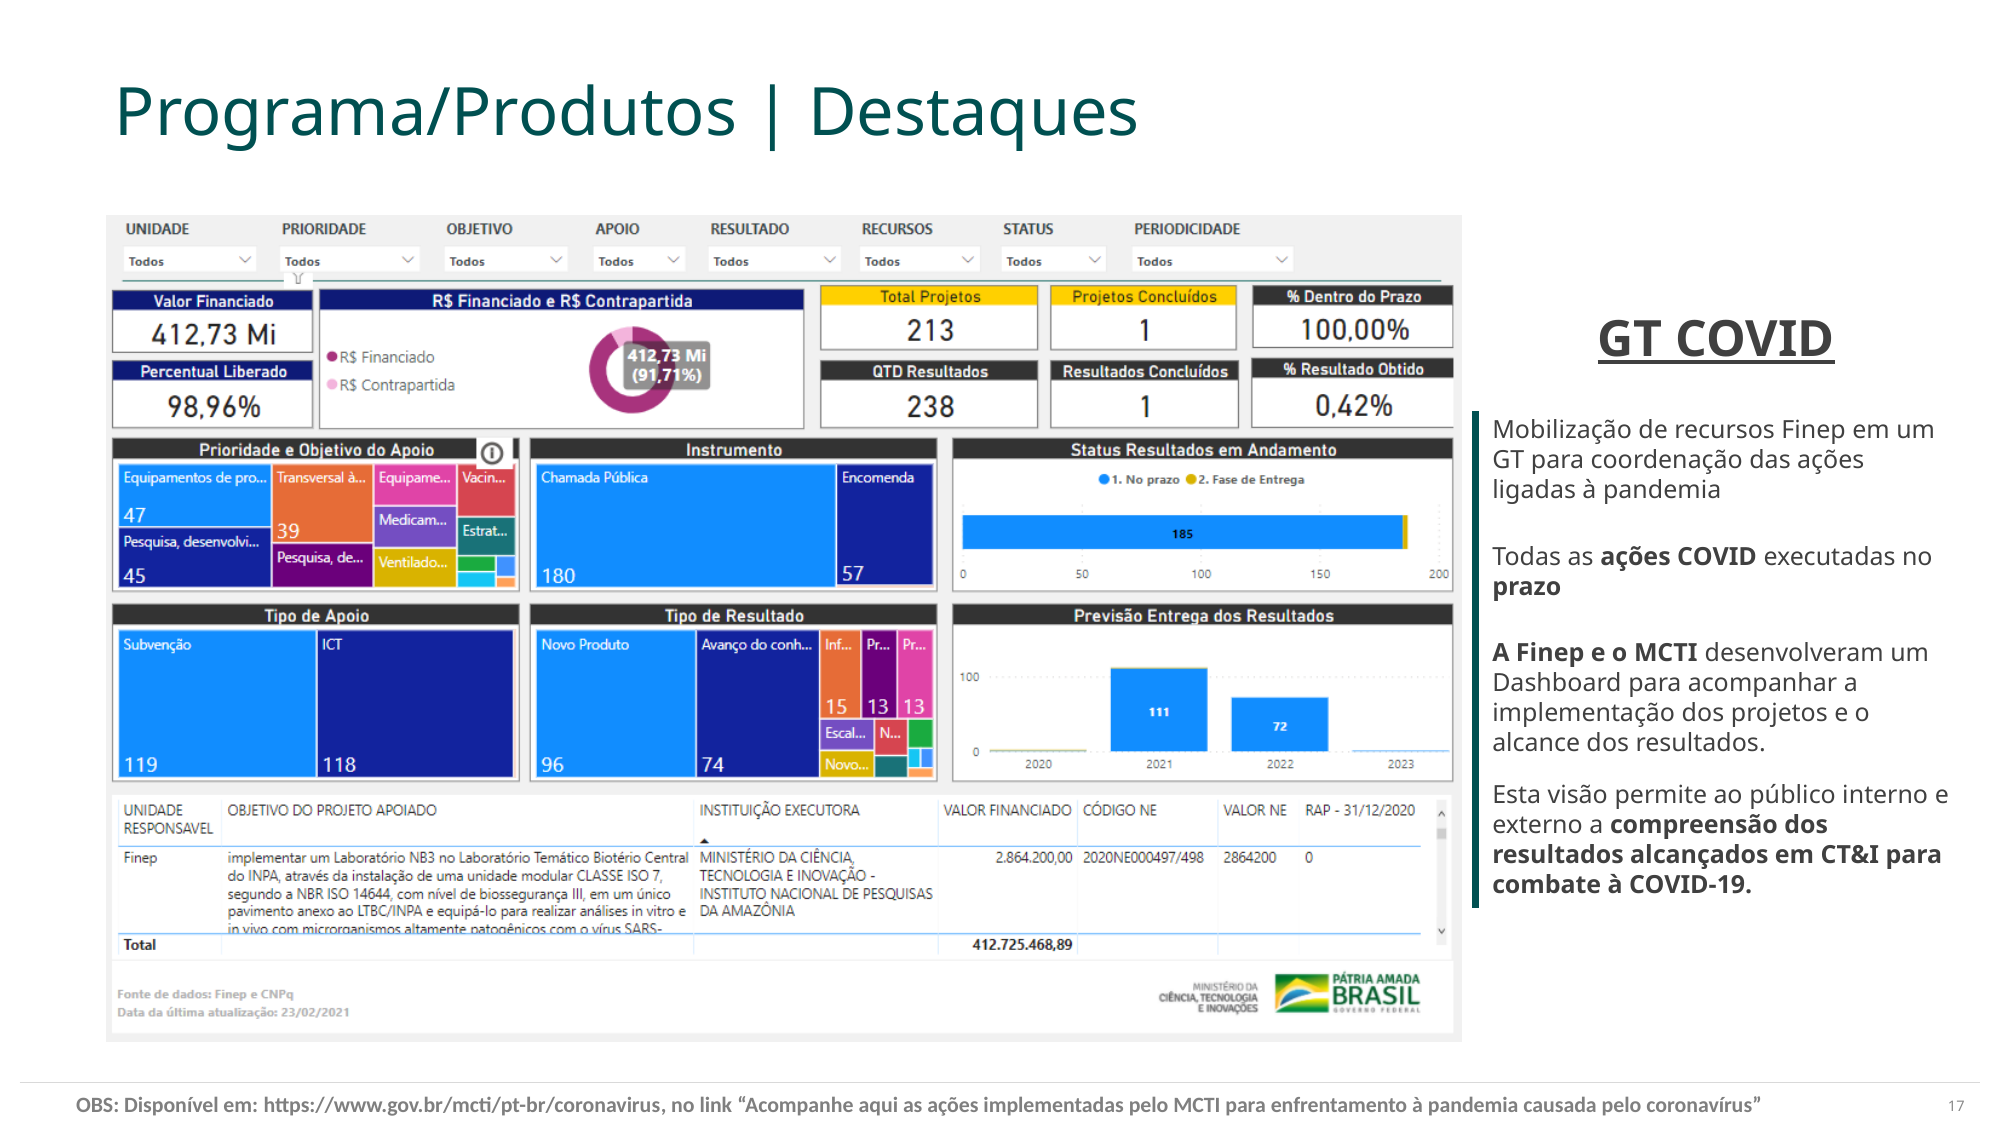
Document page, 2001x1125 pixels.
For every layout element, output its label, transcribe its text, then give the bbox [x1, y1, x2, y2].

text_box Esta visão permite ao público interno e externo a compreensão dos resultados alcançados em CT&I para combate à COVID-19. [1486, 770, 1961, 907]
text_box OBS: Disponível em: https://www.gov.br/mcti/pt-br/coronavirus, no link “Acompanhe aqui as ações implementadas pelo MCTI para enfrentamento à pandemia causada pelo coronavírus” [61, 1083, 1889, 1125]
text_box Mobilização de recursos Finep em um GT para coordenação das ações ligadas à pandemia [1486, 405, 1961, 512]
picture [106, 215, 1462, 1042]
text_box Todas as ações COVID executadas no prazo [1486, 532, 1961, 609]
title Programa/Produtos | Destaques [99, 45, 2000, 173]
text_box GT COVID [1478, 298, 1954, 375]
text_box A Finep e o MCTI desenvolveram um Dashboard para acompanhar a implementação dos projetos e o alcance dos resultados. [1486, 628, 1961, 766]
text_box [1472, 411, 1479, 908]
